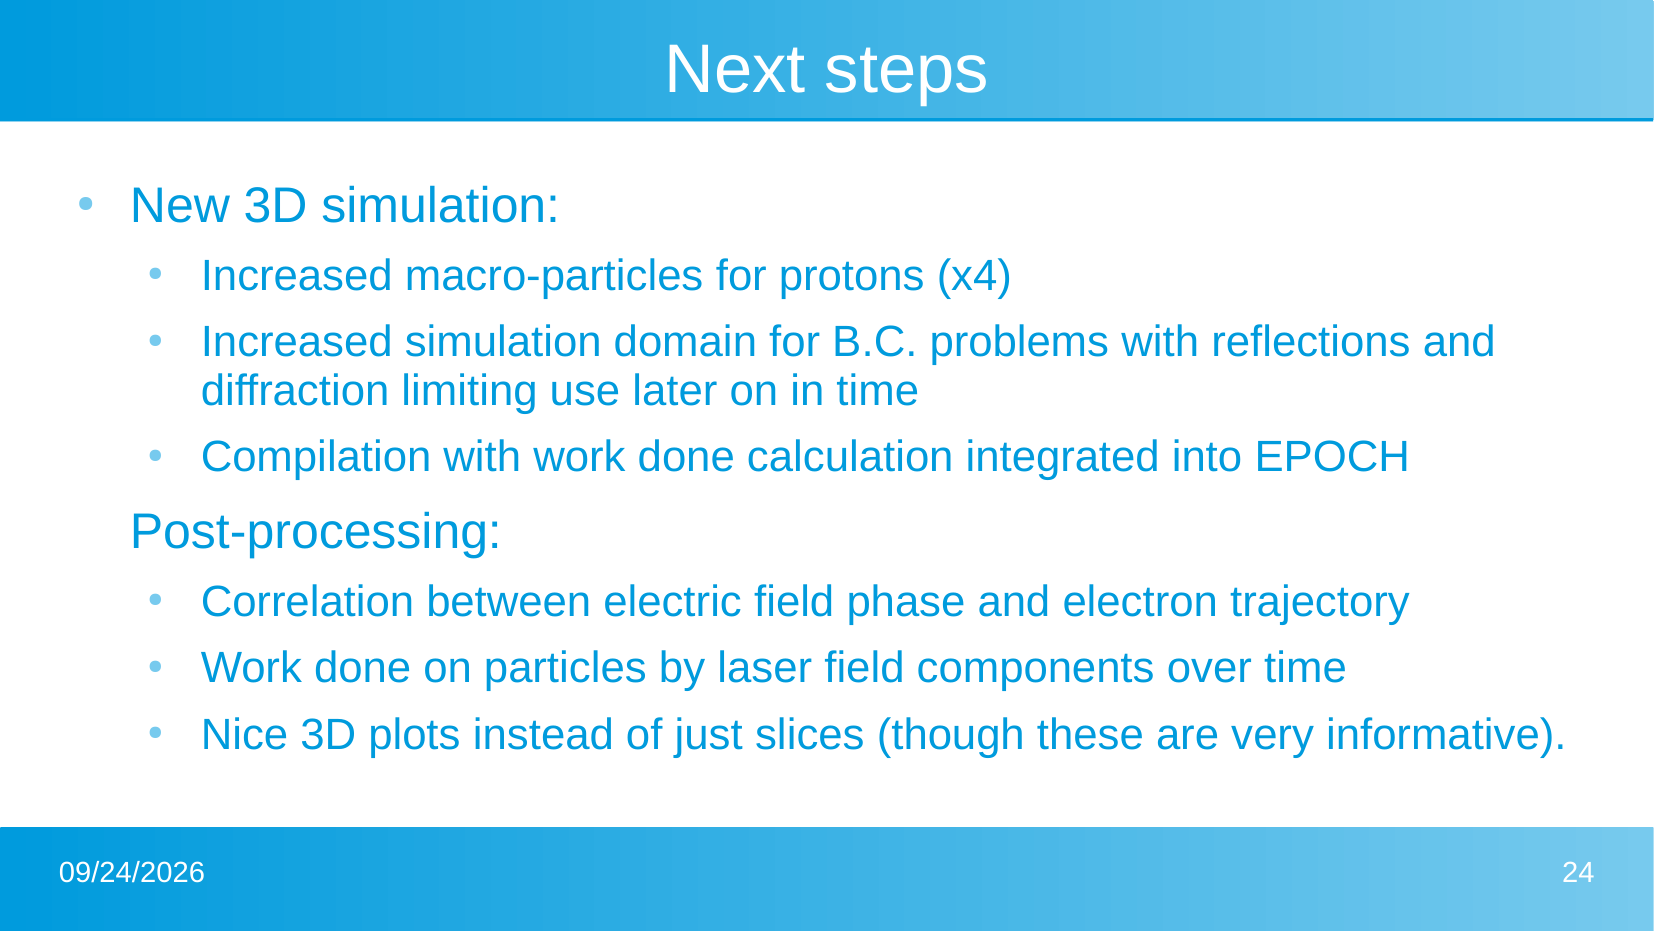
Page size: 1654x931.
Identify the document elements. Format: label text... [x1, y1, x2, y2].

list New 3D simulation: Increased macro-particles for protons (x4) Increased simulation domain for B.C. problems with reflections and diffraction limiting use later on in time Compilation with work done calculation integrated into EPOCH Post-processing: Correlation between electric field phase and electron trajectory Work done on particles by laser field components over time Nice 3D plots instead of just slices (though these are very informative). [59, 177, 1595, 768]
title Next steps [59, 29, 1595, 108]
